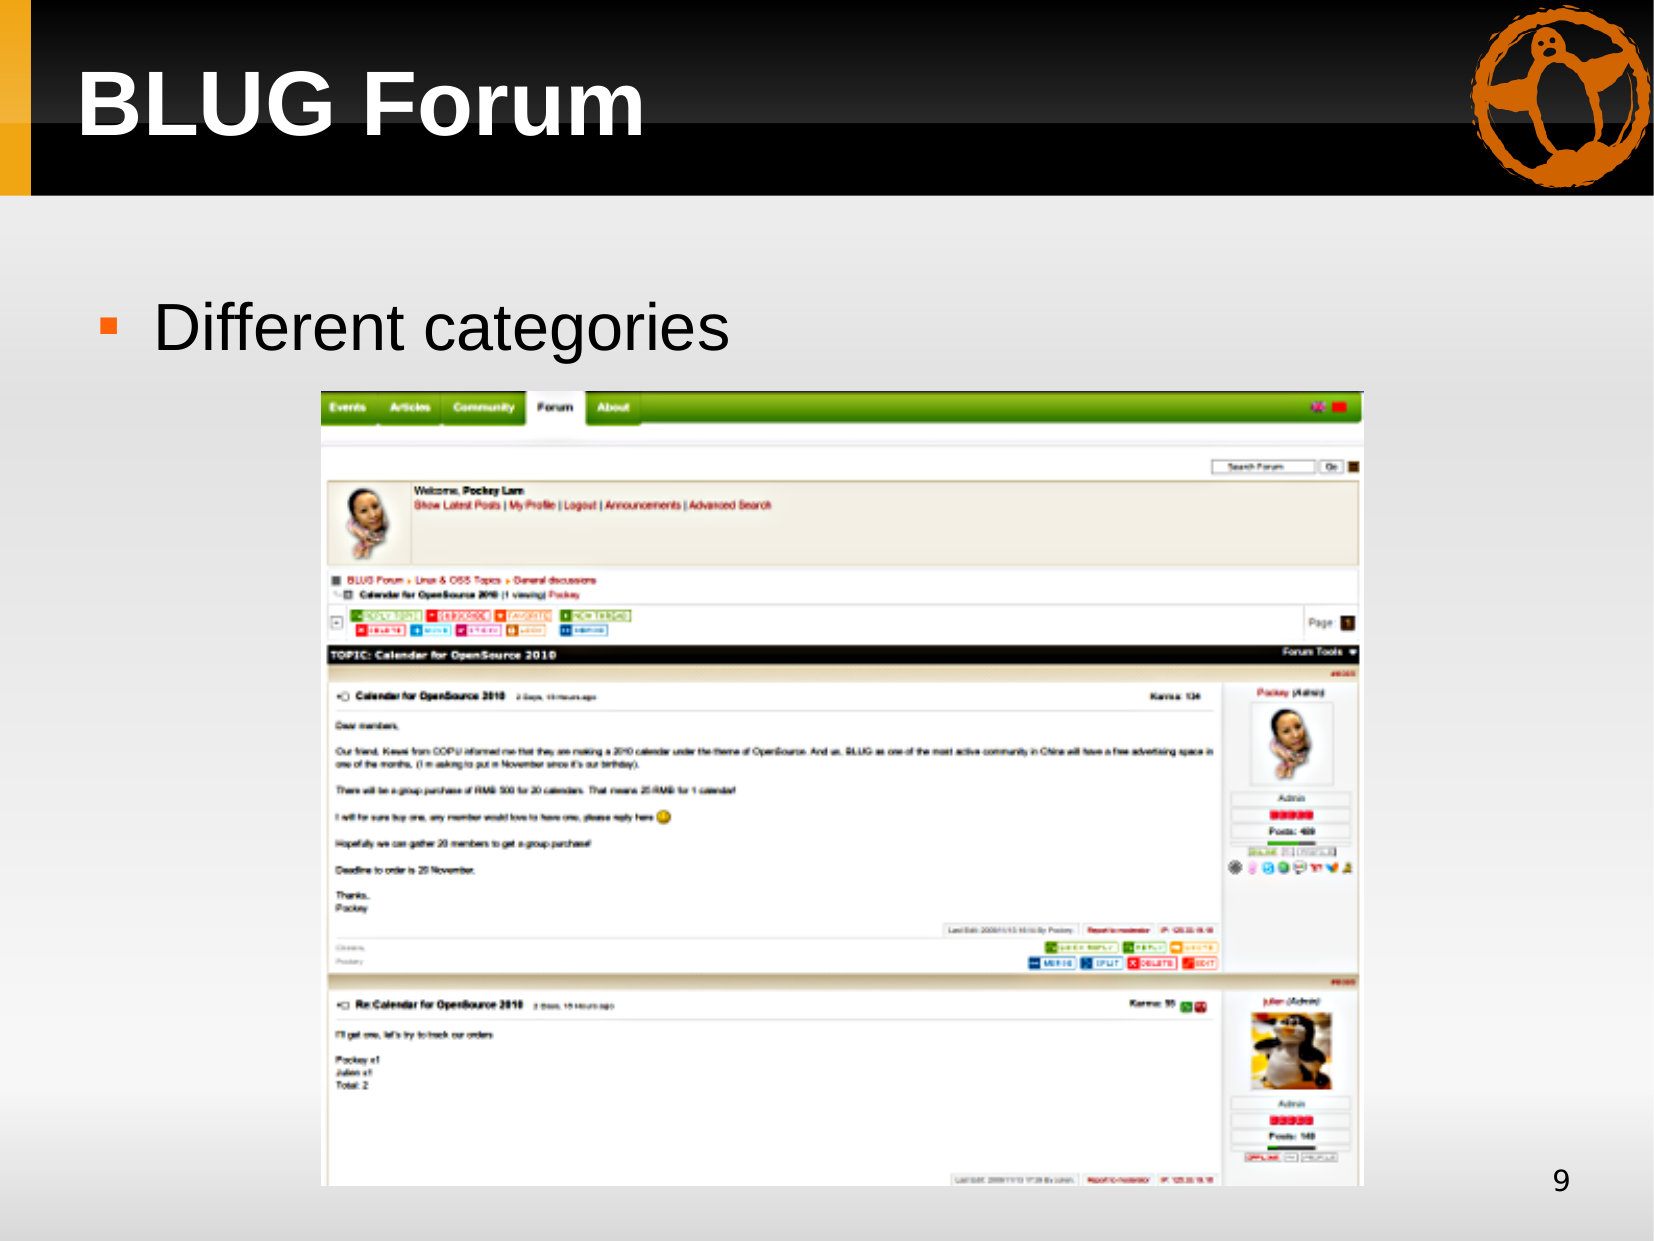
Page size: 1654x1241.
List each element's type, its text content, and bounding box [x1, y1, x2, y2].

picture [0, 0, 1654, 1241]
list Different categories [82, 290, 1571, 1094]
title BLUG Forum [76, 0, 1565, 208]
